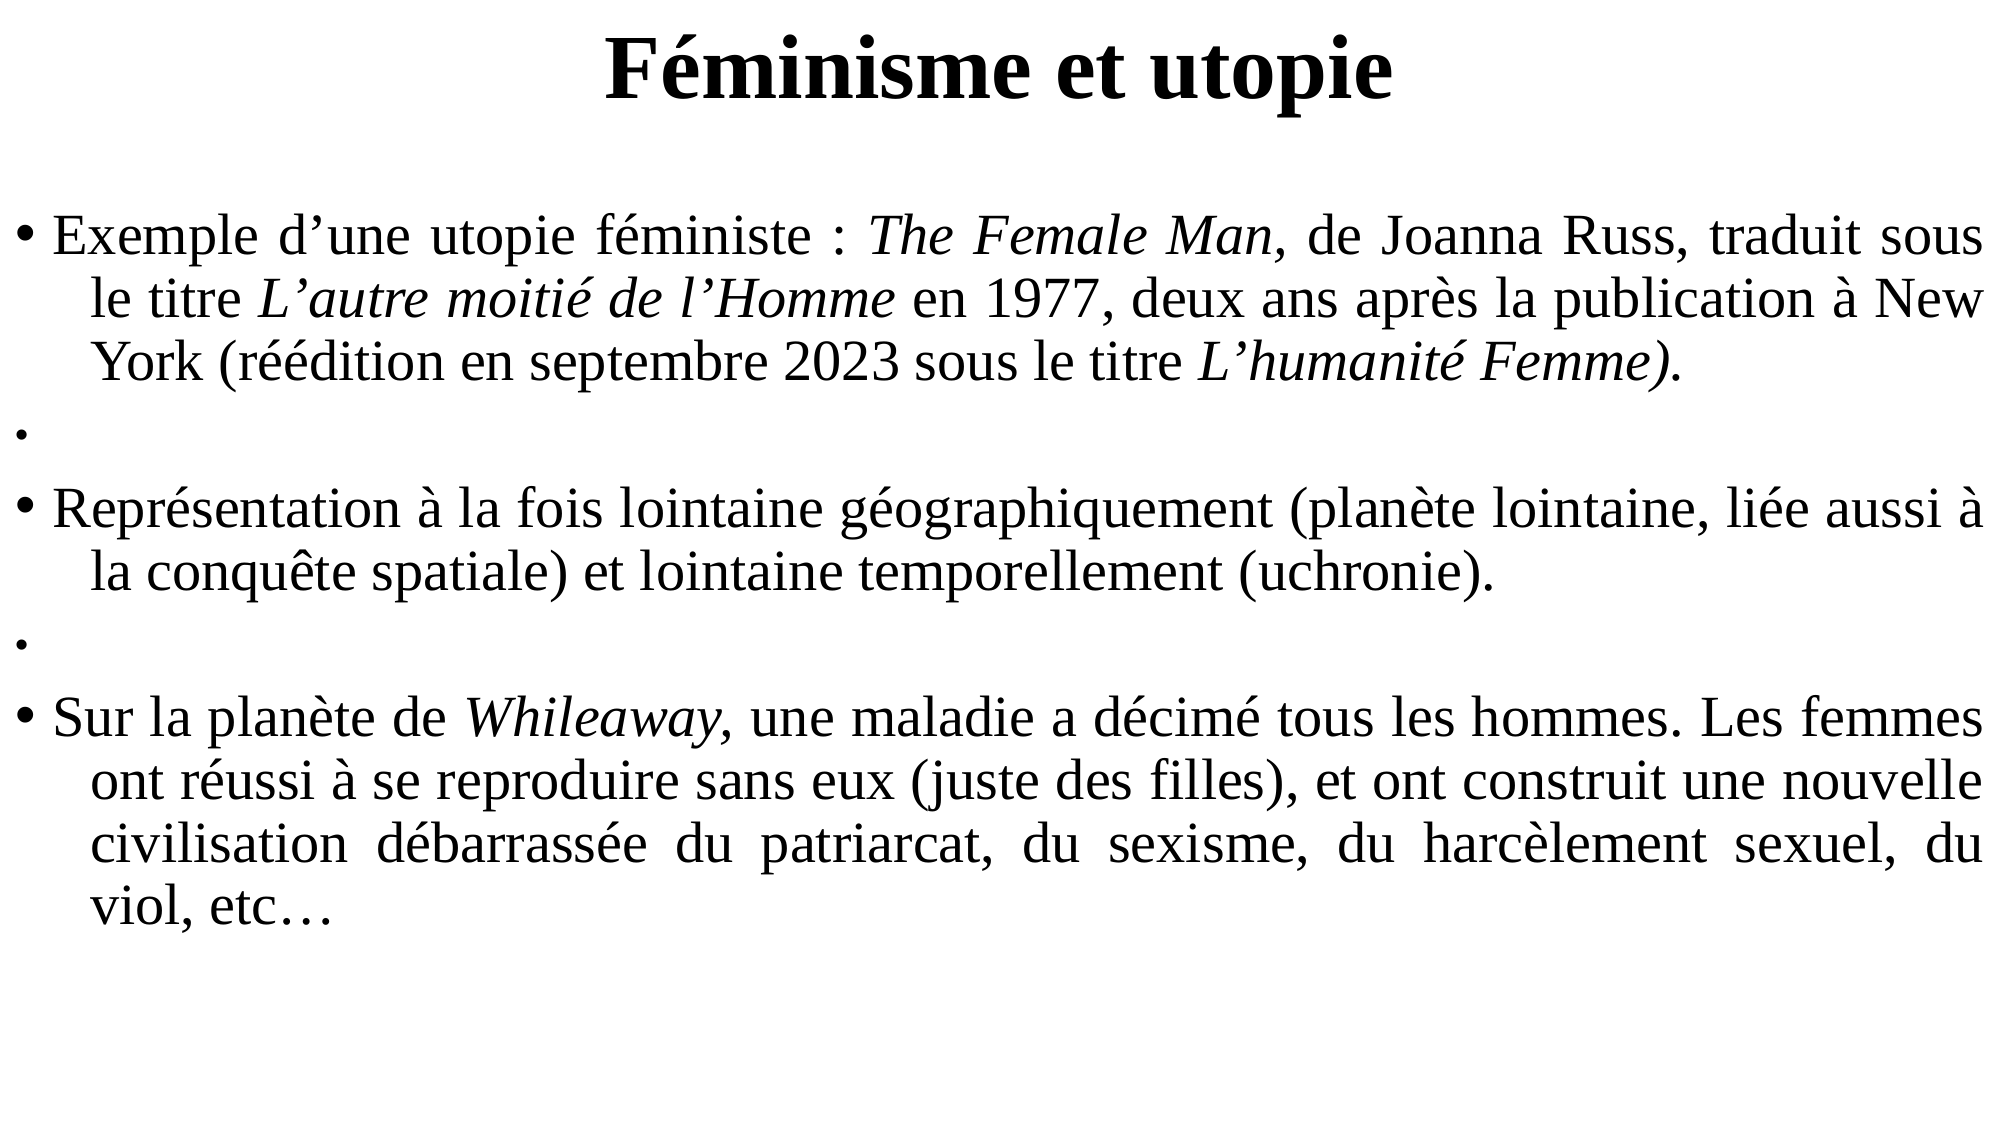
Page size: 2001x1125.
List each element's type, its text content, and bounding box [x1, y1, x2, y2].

title Féminisme et utopie [137, 0, 1863, 137]
list Exemple d’une utopie féministe : The Female Man, de Joanna Russ, traduit sous le titre L’autre moitié de l’Homme en 1977, deux ans après la publication à New York (réédition en septembre 2023 sous le titre L’humanité Femme). Représentation à la fois lointaine géographiquement (planète lointaine, liée aussi à la conquête spatiale) et lointaine temporellement (uchronie). Sur la planète de Whileaway, une maladie a décimé tous les hommes. Les femmes ont réussi à se reproduire sans eux (juste des filles), et ont construit une nouvelle civilisation débarrassée du patriarcat, du sexisme, du harcèlement sexuel, du viol, etc… [0, 197, 2000, 1125]
